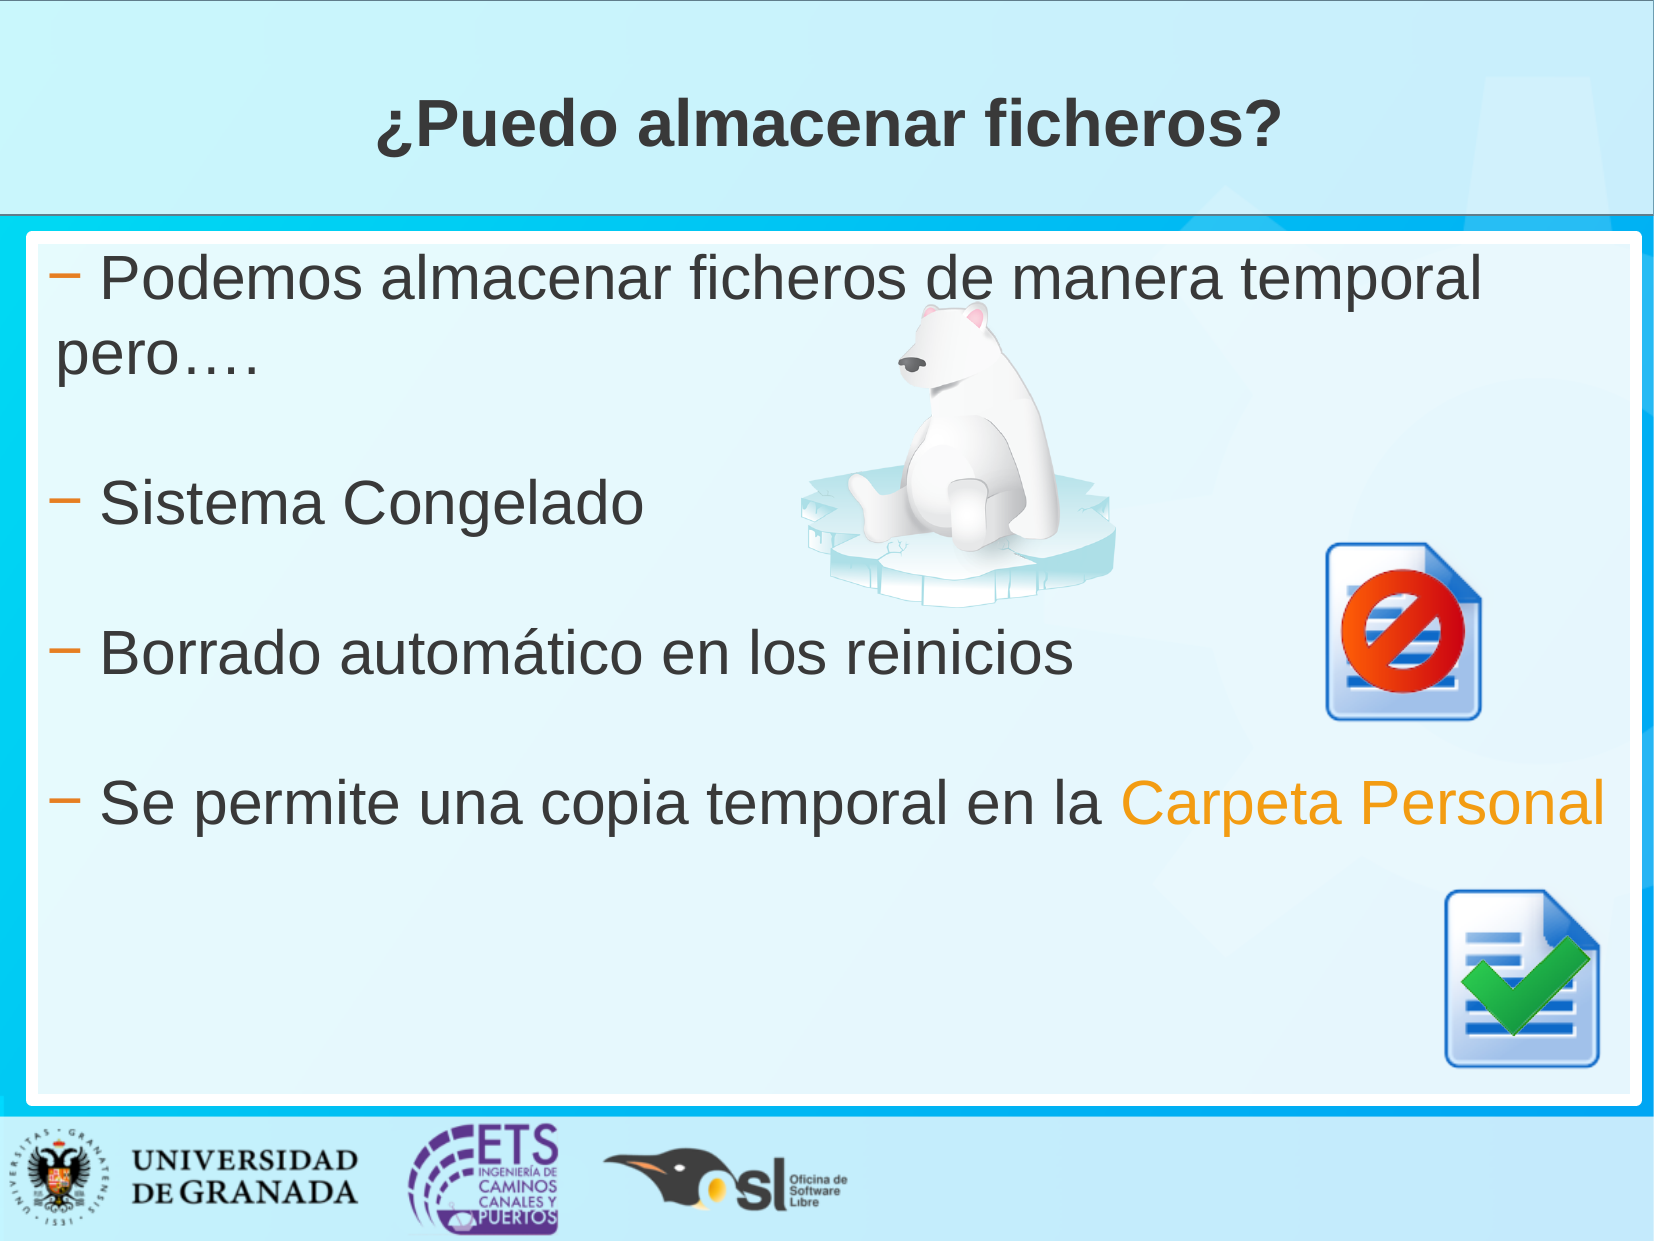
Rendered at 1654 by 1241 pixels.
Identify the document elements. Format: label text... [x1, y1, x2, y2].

picture [0, 216, 1654, 1241]
text_box Podemos almacenar ficheros de manera temporal pero…. Sistema Congelado Borrado automático en los reinicios Se permite una copia temporal en la Carpeta Personal [32, 237, 1636, 1100]
text_box ¿Puedo almacenar ficheros? [26, 24, 1634, 216]
